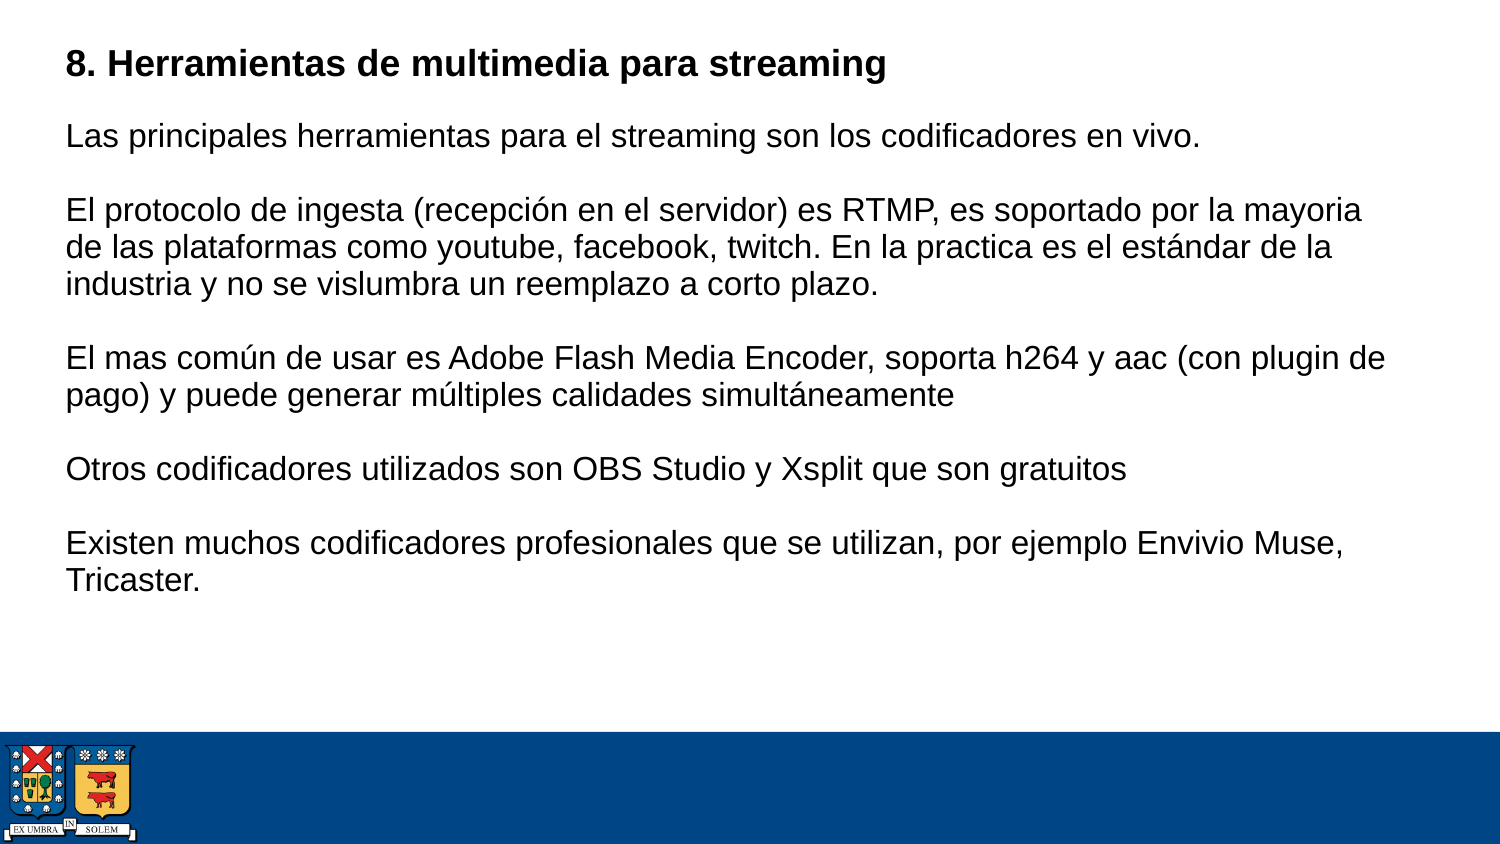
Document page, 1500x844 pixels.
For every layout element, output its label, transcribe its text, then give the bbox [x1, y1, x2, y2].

text_box 8. Herramientas de multimedia para streaming Las principales herramientas para el streaming son los codificadores en vivo. El protocolo de ingesta (recepción en el servidor) es RTMP, es soportado por la mayoria de las plataformas como youtube, facebook, twitch. En la practica es el estándar de la industria y no se vislumbra un reemplazo a corto plazo. El mas común de usar es Adobe Flash Media Encoder, soporta h264 y aac (con plugin de pago) y puede generar múltiples calidades simultáneamente Otros codificadores utilizados son OBS Studio y Xsplit que son gratuitos Existen muchos codificadores profesionales que se utilizan, por ejemplo Envivio Muse, Tricaster. [50, 35, 1418, 780]
picture [2, 732, 139, 844]
